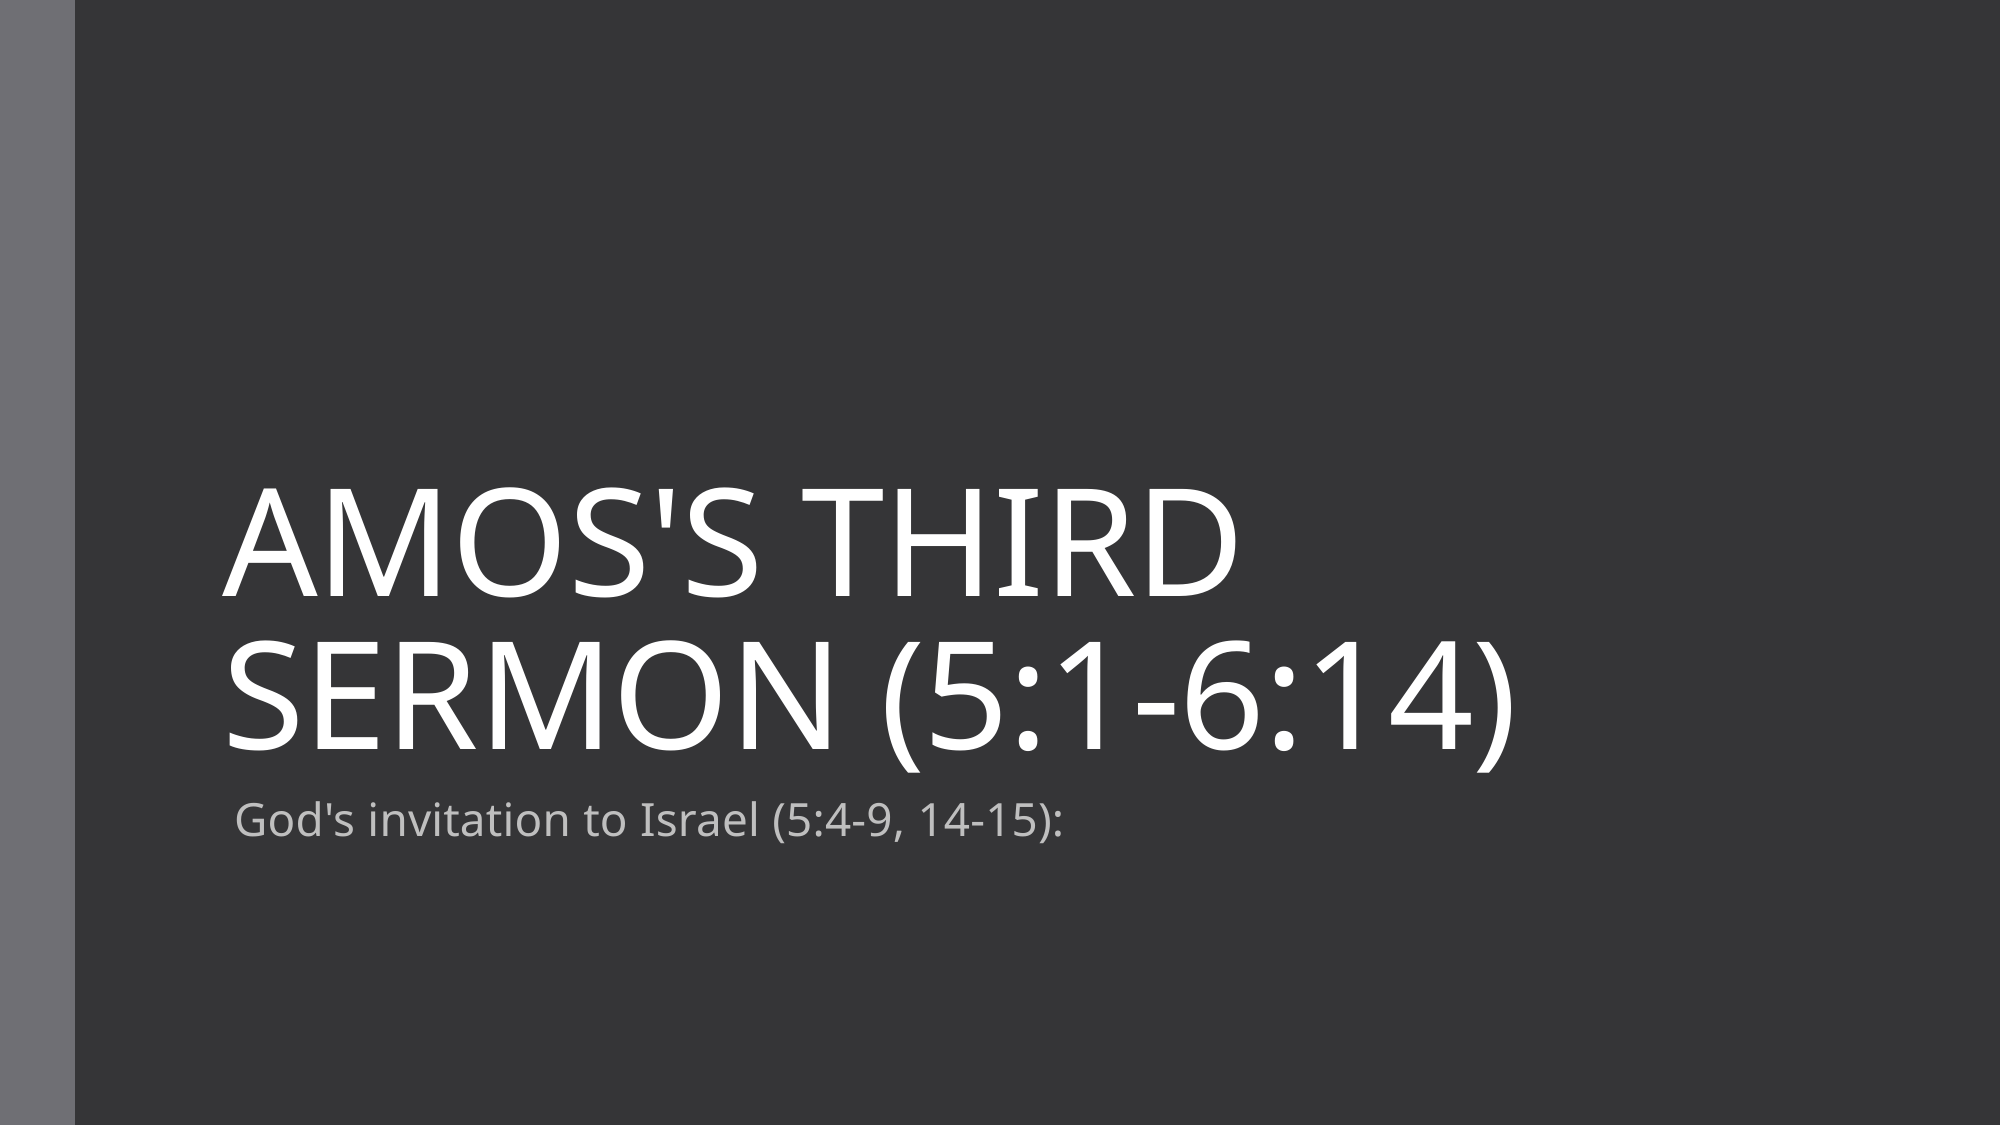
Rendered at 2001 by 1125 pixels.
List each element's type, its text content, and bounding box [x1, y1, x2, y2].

title AMOS'S THIRD SERMON (5:1-6:14) [206, 124, 1752, 787]
subtitle God's invitation to Israel (5:4-9, 14-15): [206, 787, 1752, 1066]
